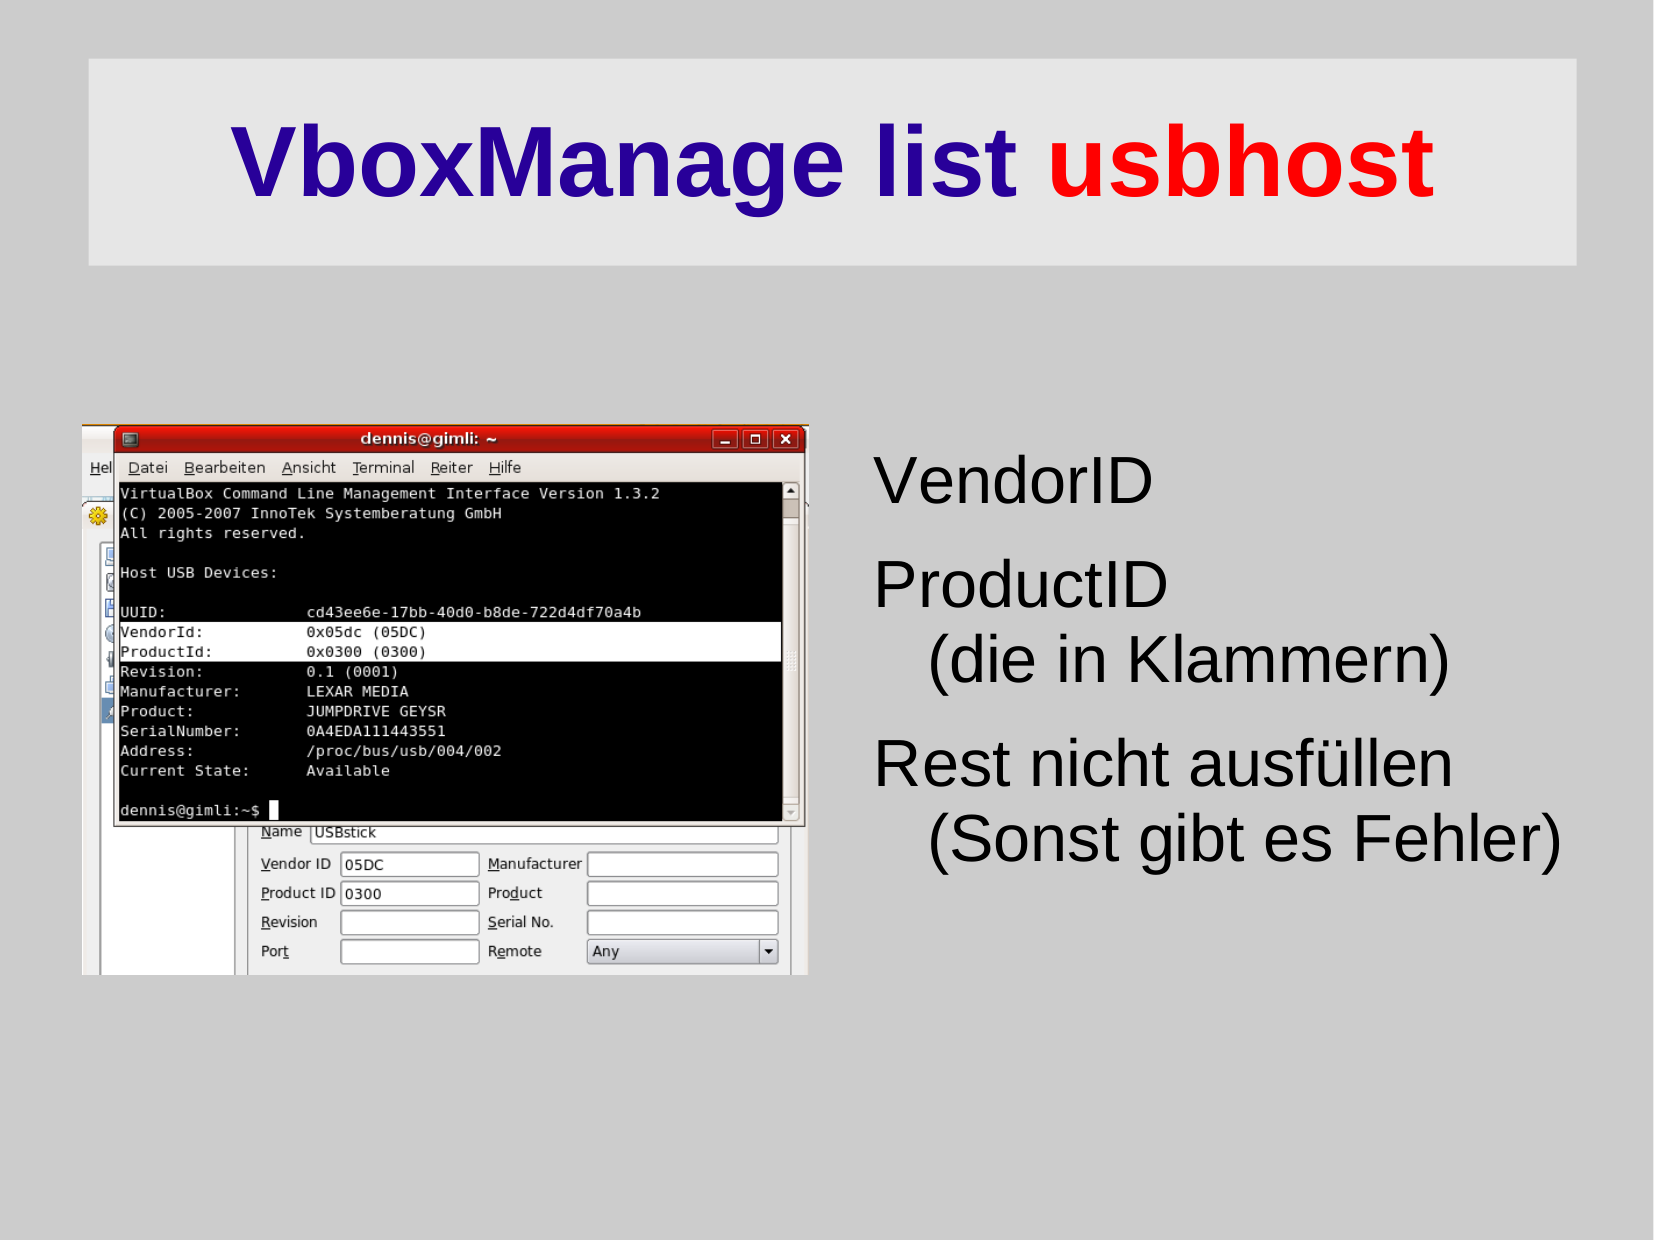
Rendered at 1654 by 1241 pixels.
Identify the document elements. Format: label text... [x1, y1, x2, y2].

picture [82, 424, 809, 975]
title VboxManage list usbhost [88, 58, 1577, 266]
list VendorID ProductID (die in Klammern) Rest nicht ausfüllen (Sonst gibt es Fehler) [856, 442, 1583, 918]
